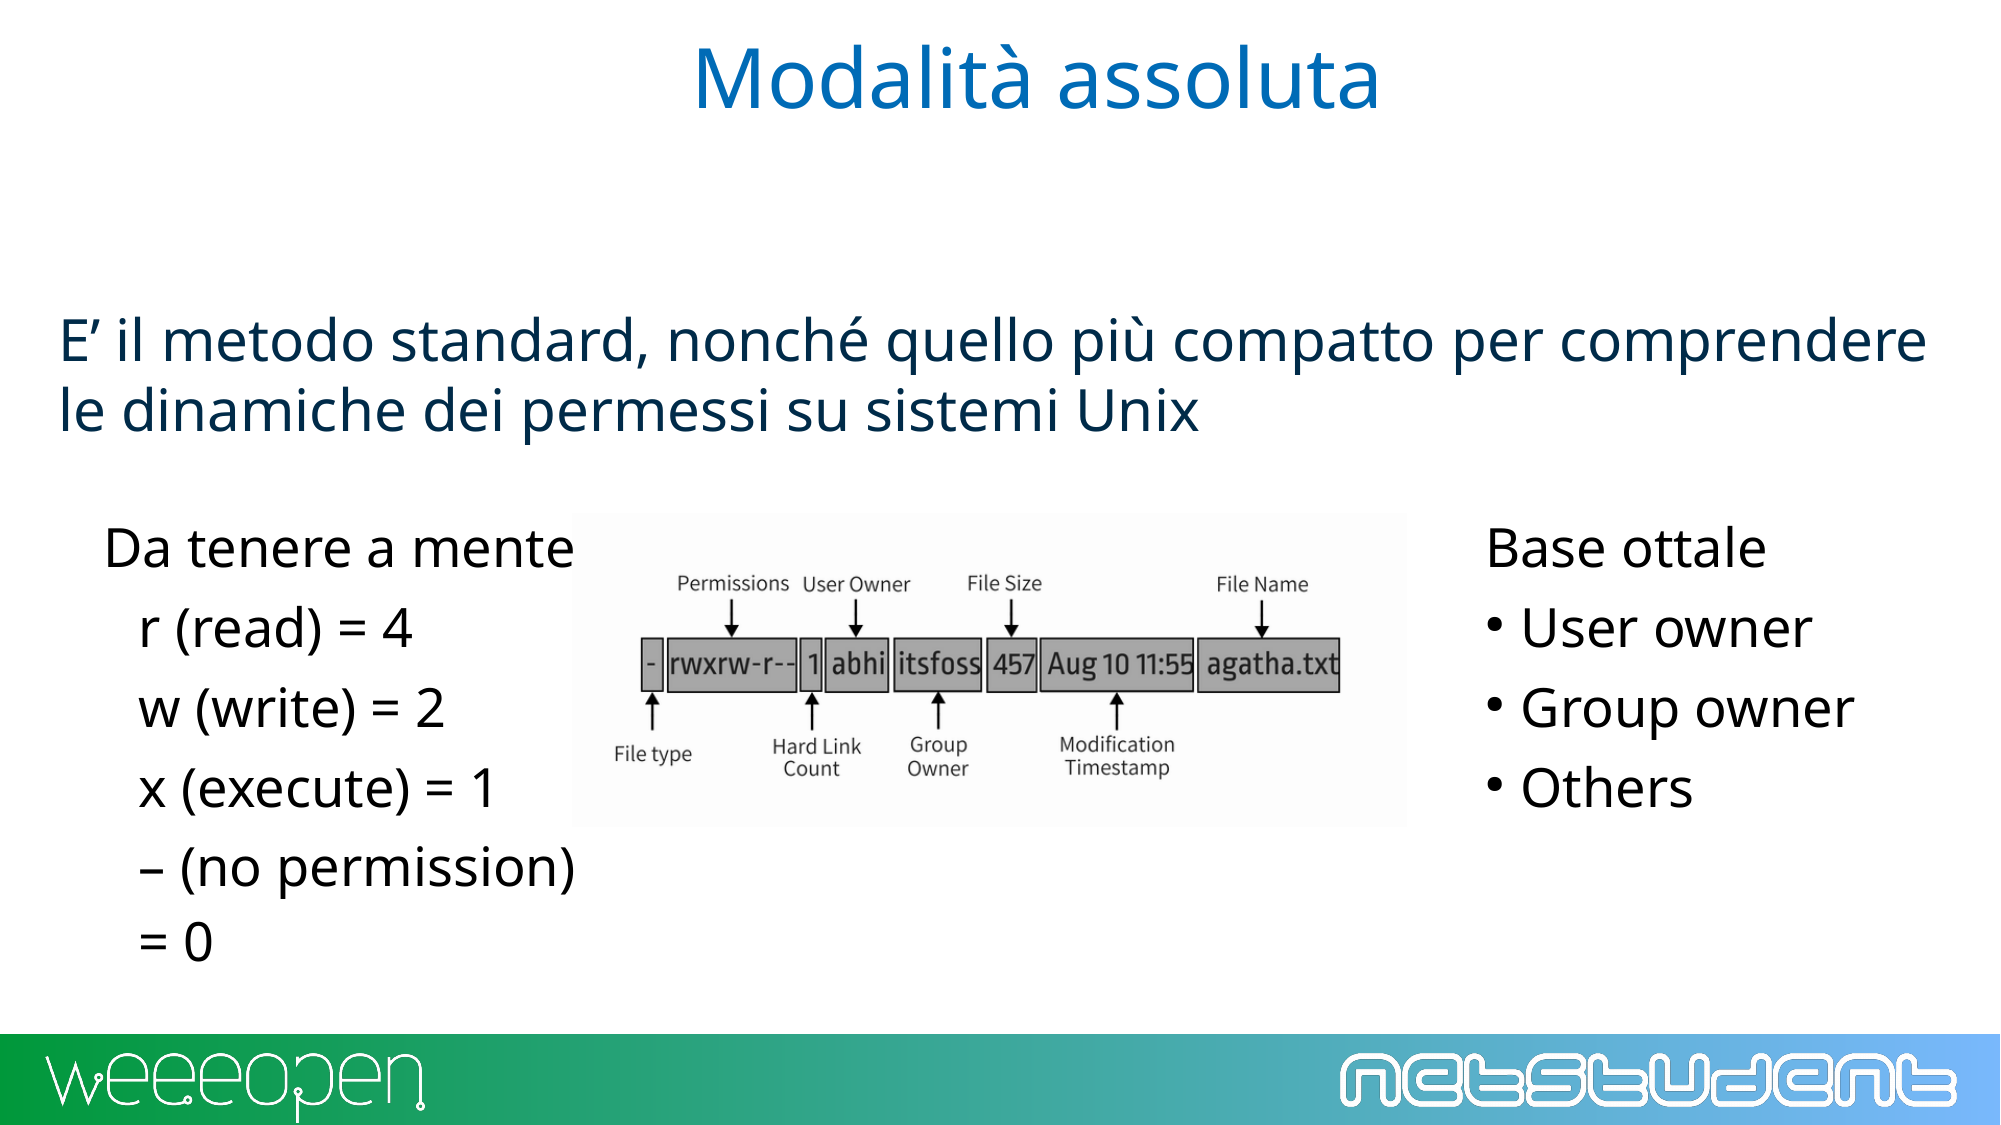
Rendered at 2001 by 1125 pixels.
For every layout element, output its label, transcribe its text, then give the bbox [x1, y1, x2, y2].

text_box Base ottale User owner Group owner Others [1470, 501, 1920, 827]
text_box Da tenere a mente r (read) = 4 w (write) = 2 x (execute) = 1 – (no permission) = 0 [88, 501, 621, 945]
title Modalità assoluta [43, 29, 1959, 247]
list E’ il metodo standard, nonché quello più compatto per comprendere le dinamiche dei permessi su sistemi Unix [43, 295, 1959, 473]
picture [621, 513, 1407, 827]
picture [45, 1053, 425, 1123]
picture [1340, 1053, 1957, 1107]
